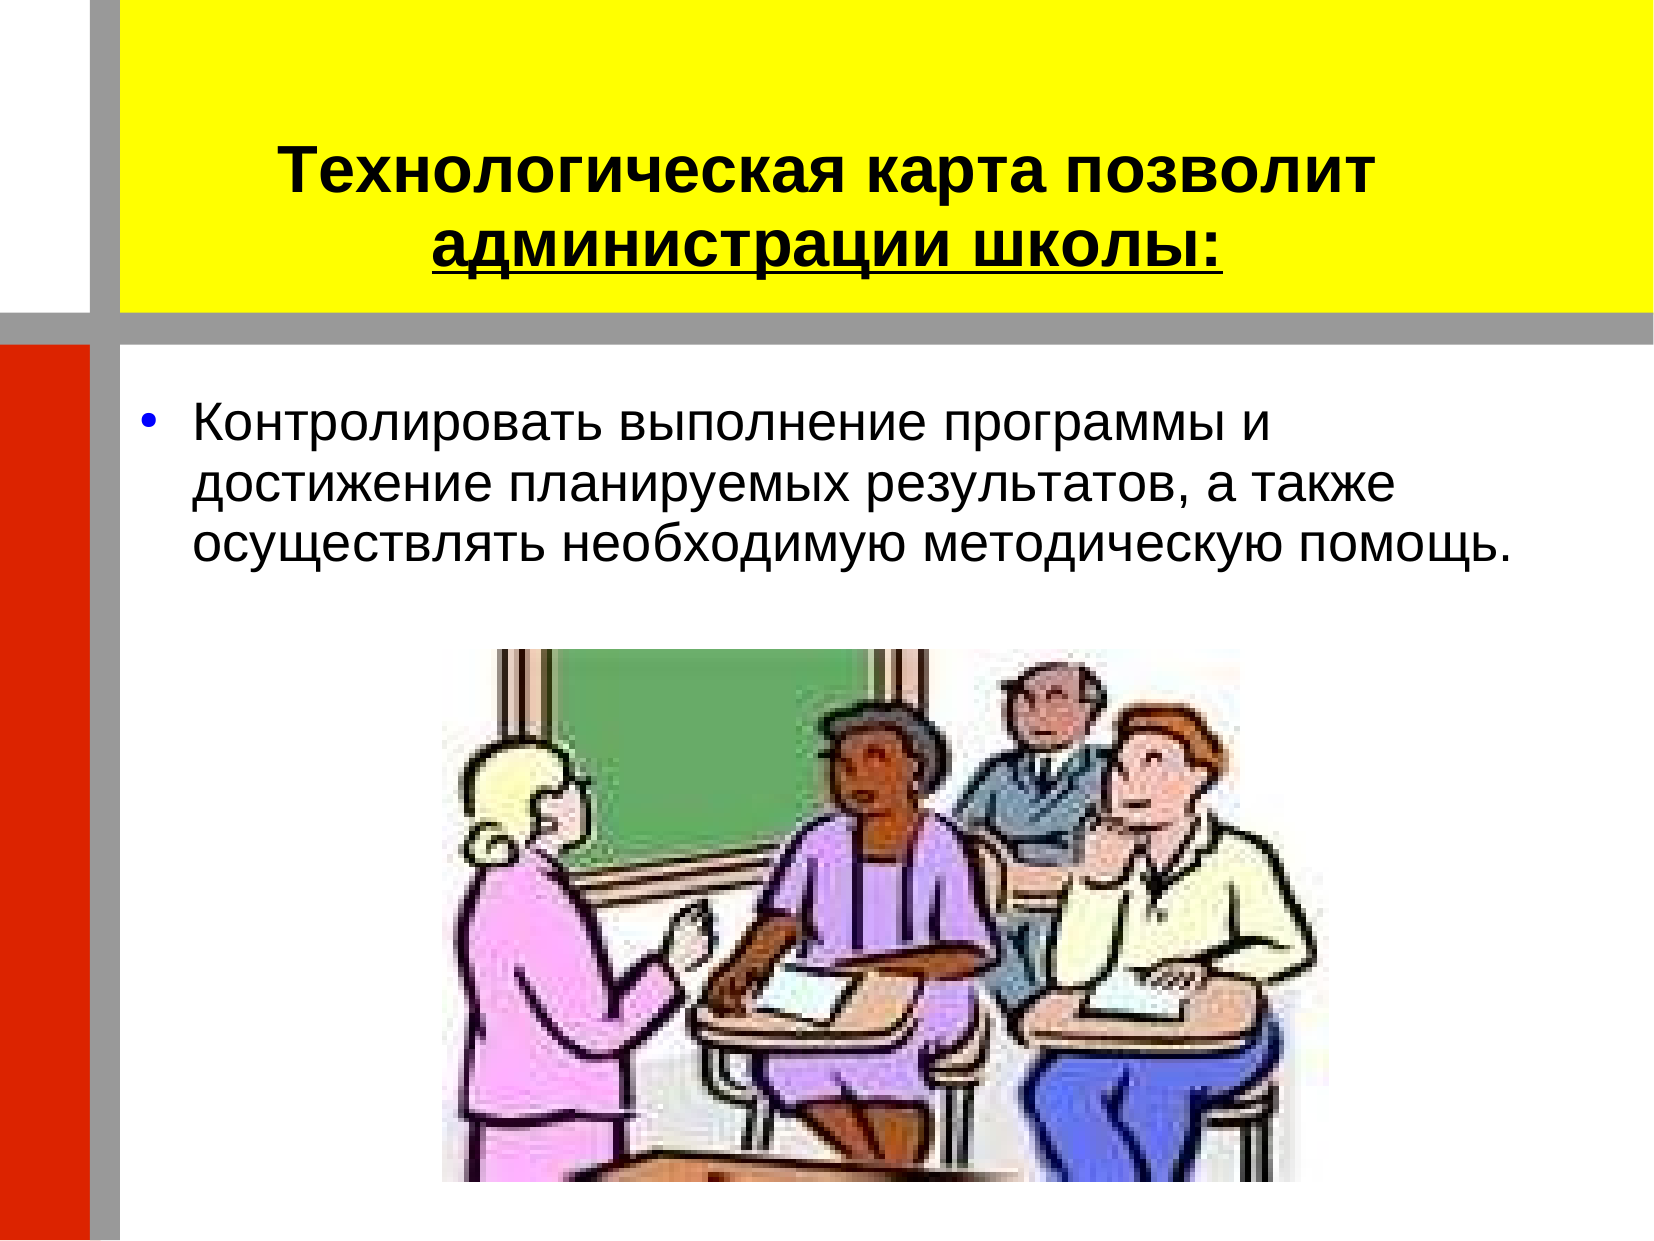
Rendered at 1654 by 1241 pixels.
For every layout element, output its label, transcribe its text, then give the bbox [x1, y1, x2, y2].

picture [442, 649, 1329, 1182]
list Контролировать выполнение программы и достижение планируемых результатов, а также осуществлять необходимую методическую помощь. [121, 391, 1534, 1127]
title Технологическая карта позволит администрации школы: [121, 102, 1534, 310]
